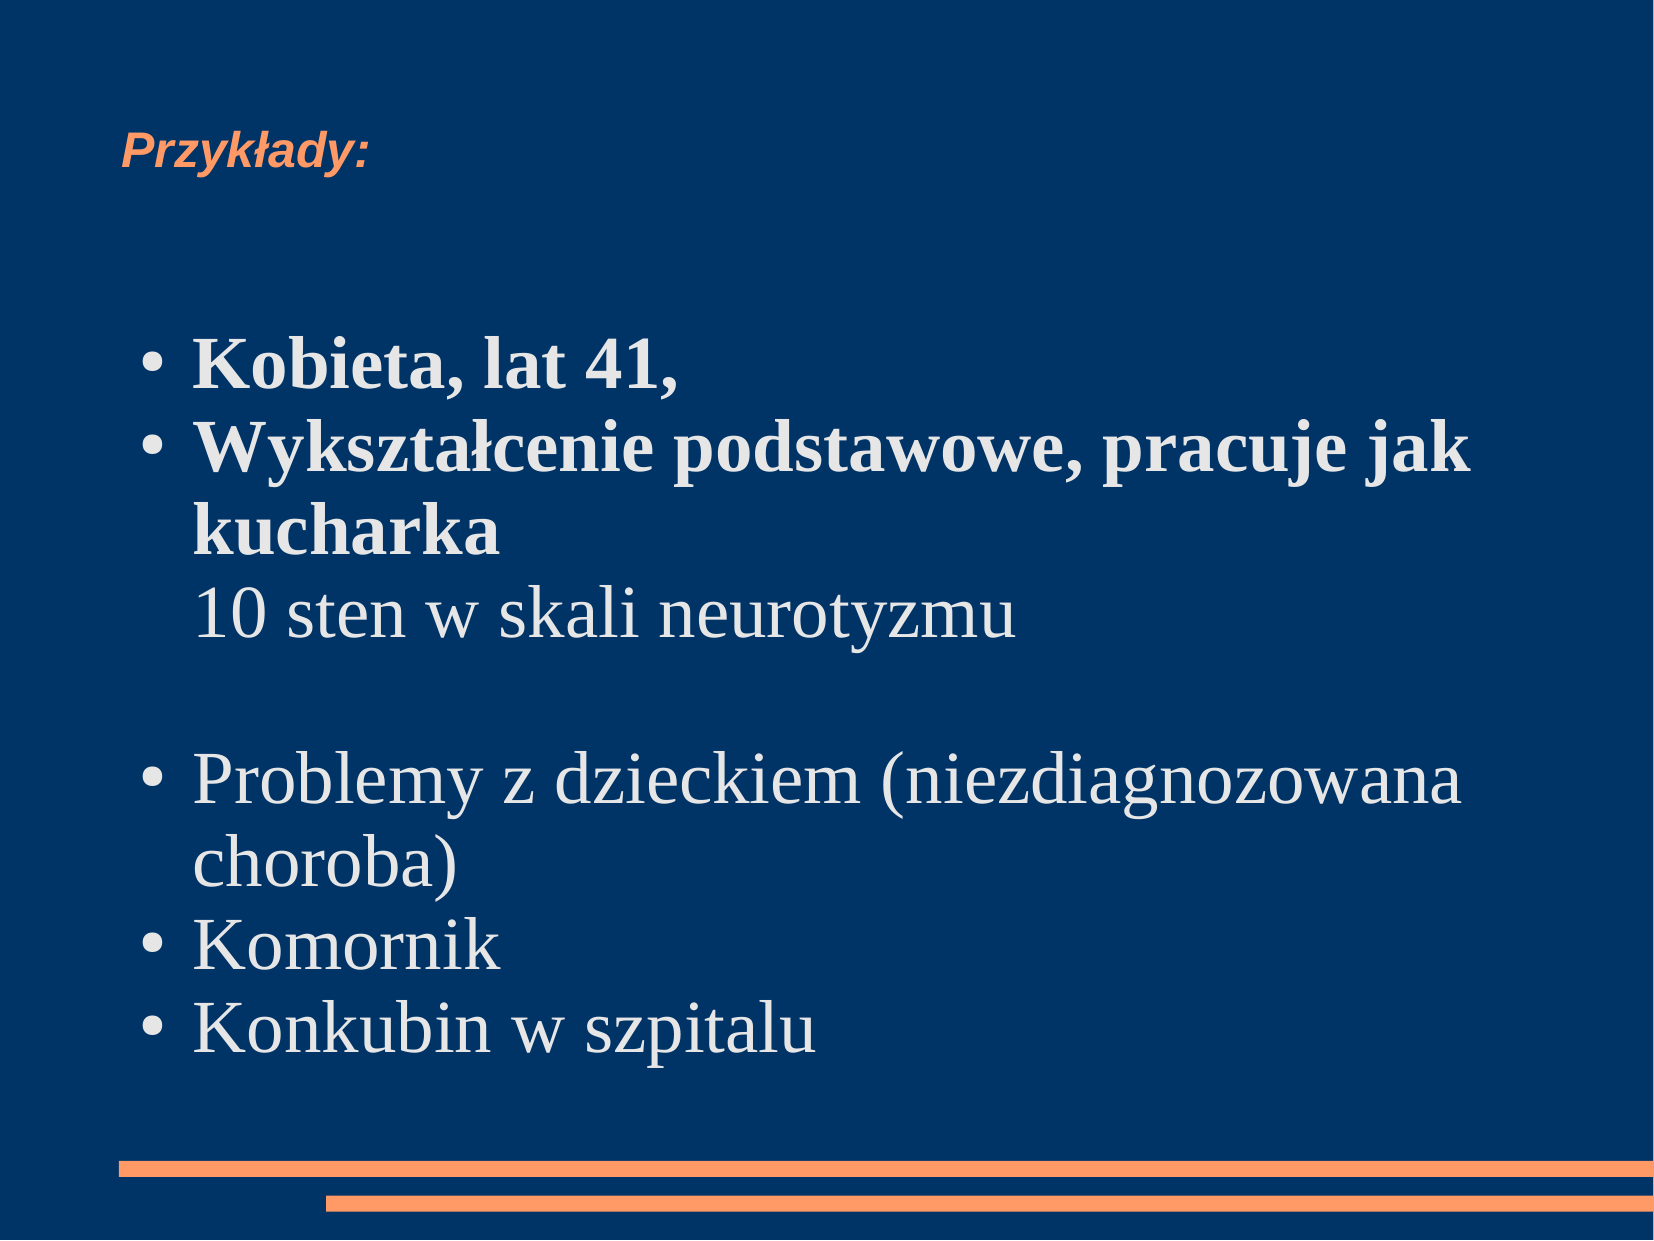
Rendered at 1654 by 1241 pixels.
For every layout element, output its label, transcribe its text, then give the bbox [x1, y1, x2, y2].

title Przykłady: [121, 46, 1534, 254]
list Kobieta, lat 41, Wykształcenie podstawowe, pracuje jak kucharka 10 sten w skali neurotyzmu Problemy z dzieckiem (niezdiagnozowana choroba) Komornik Konkubin w szpitalu [121, 322, 1561, 1132]
